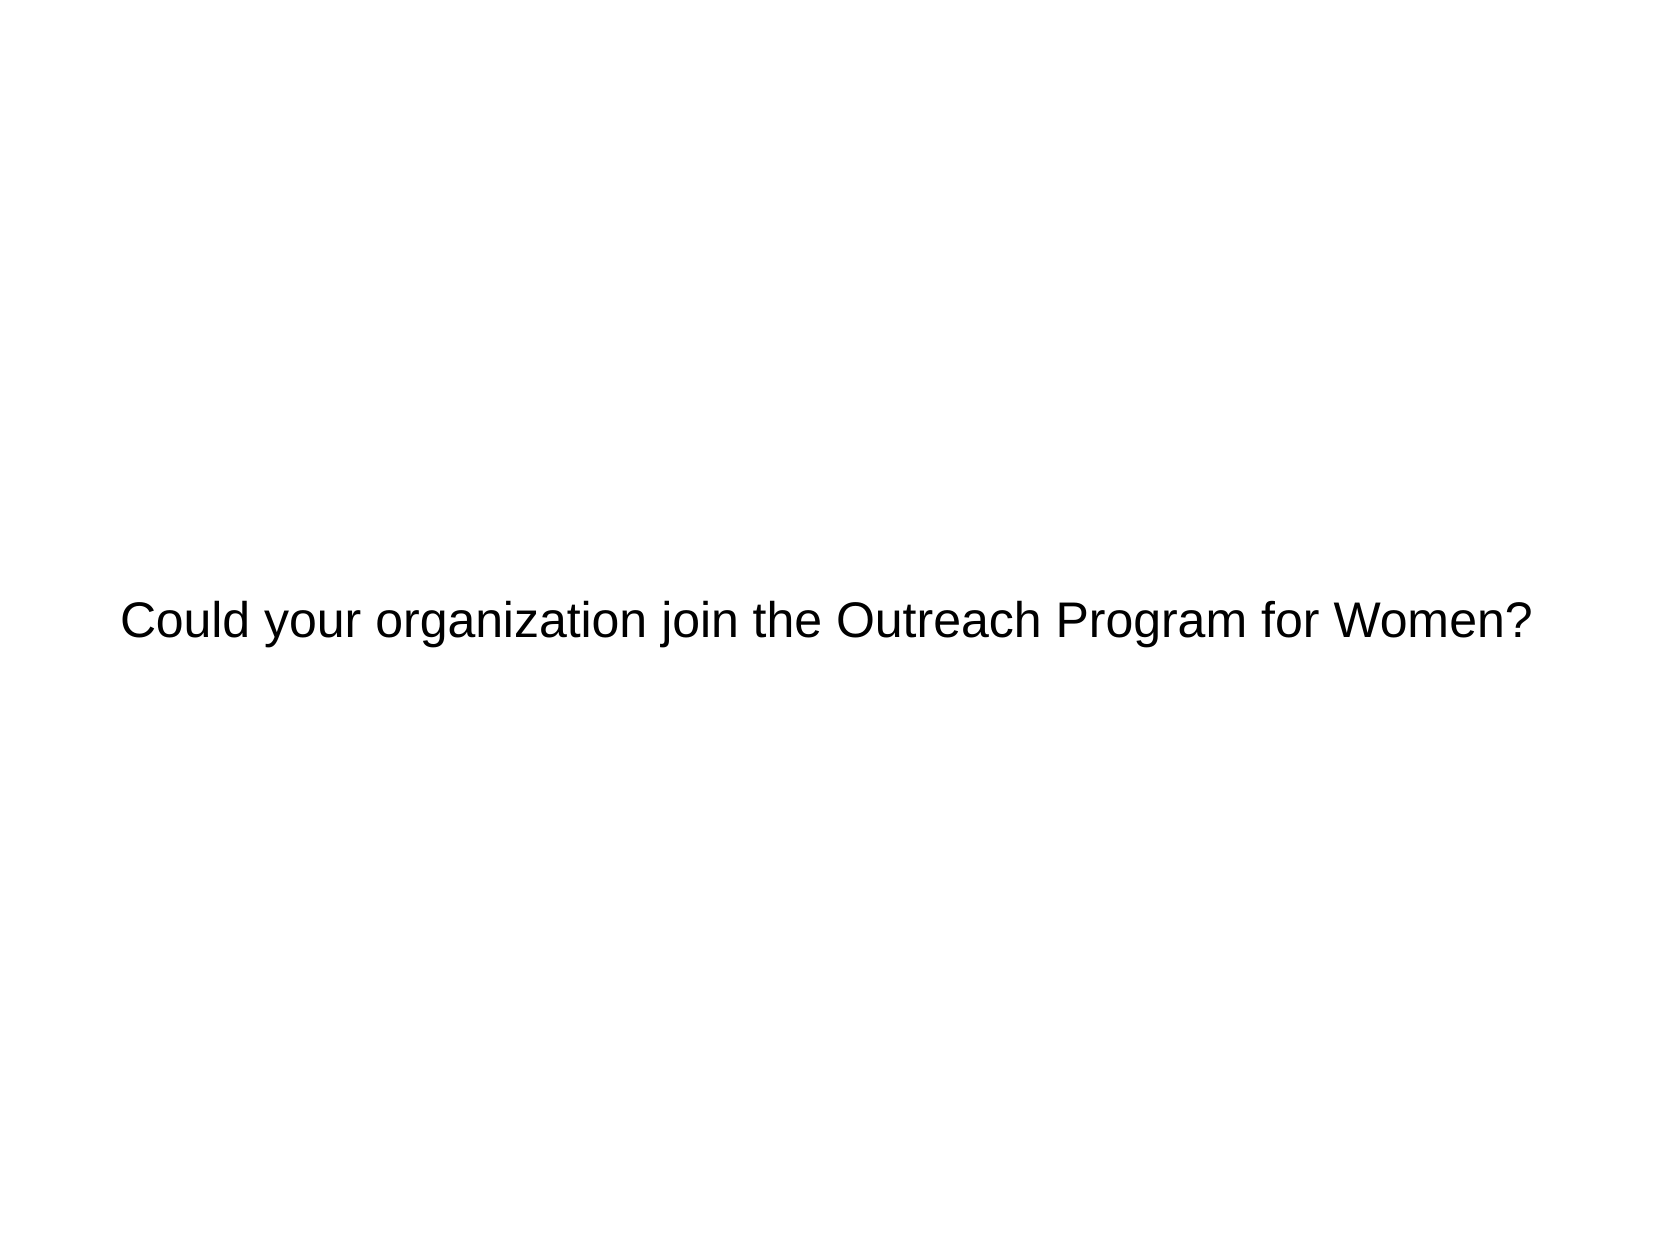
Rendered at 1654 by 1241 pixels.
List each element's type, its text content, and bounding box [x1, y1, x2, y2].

title Could your organization join the Outreach Program for Women? [82, 516, 1571, 724]
